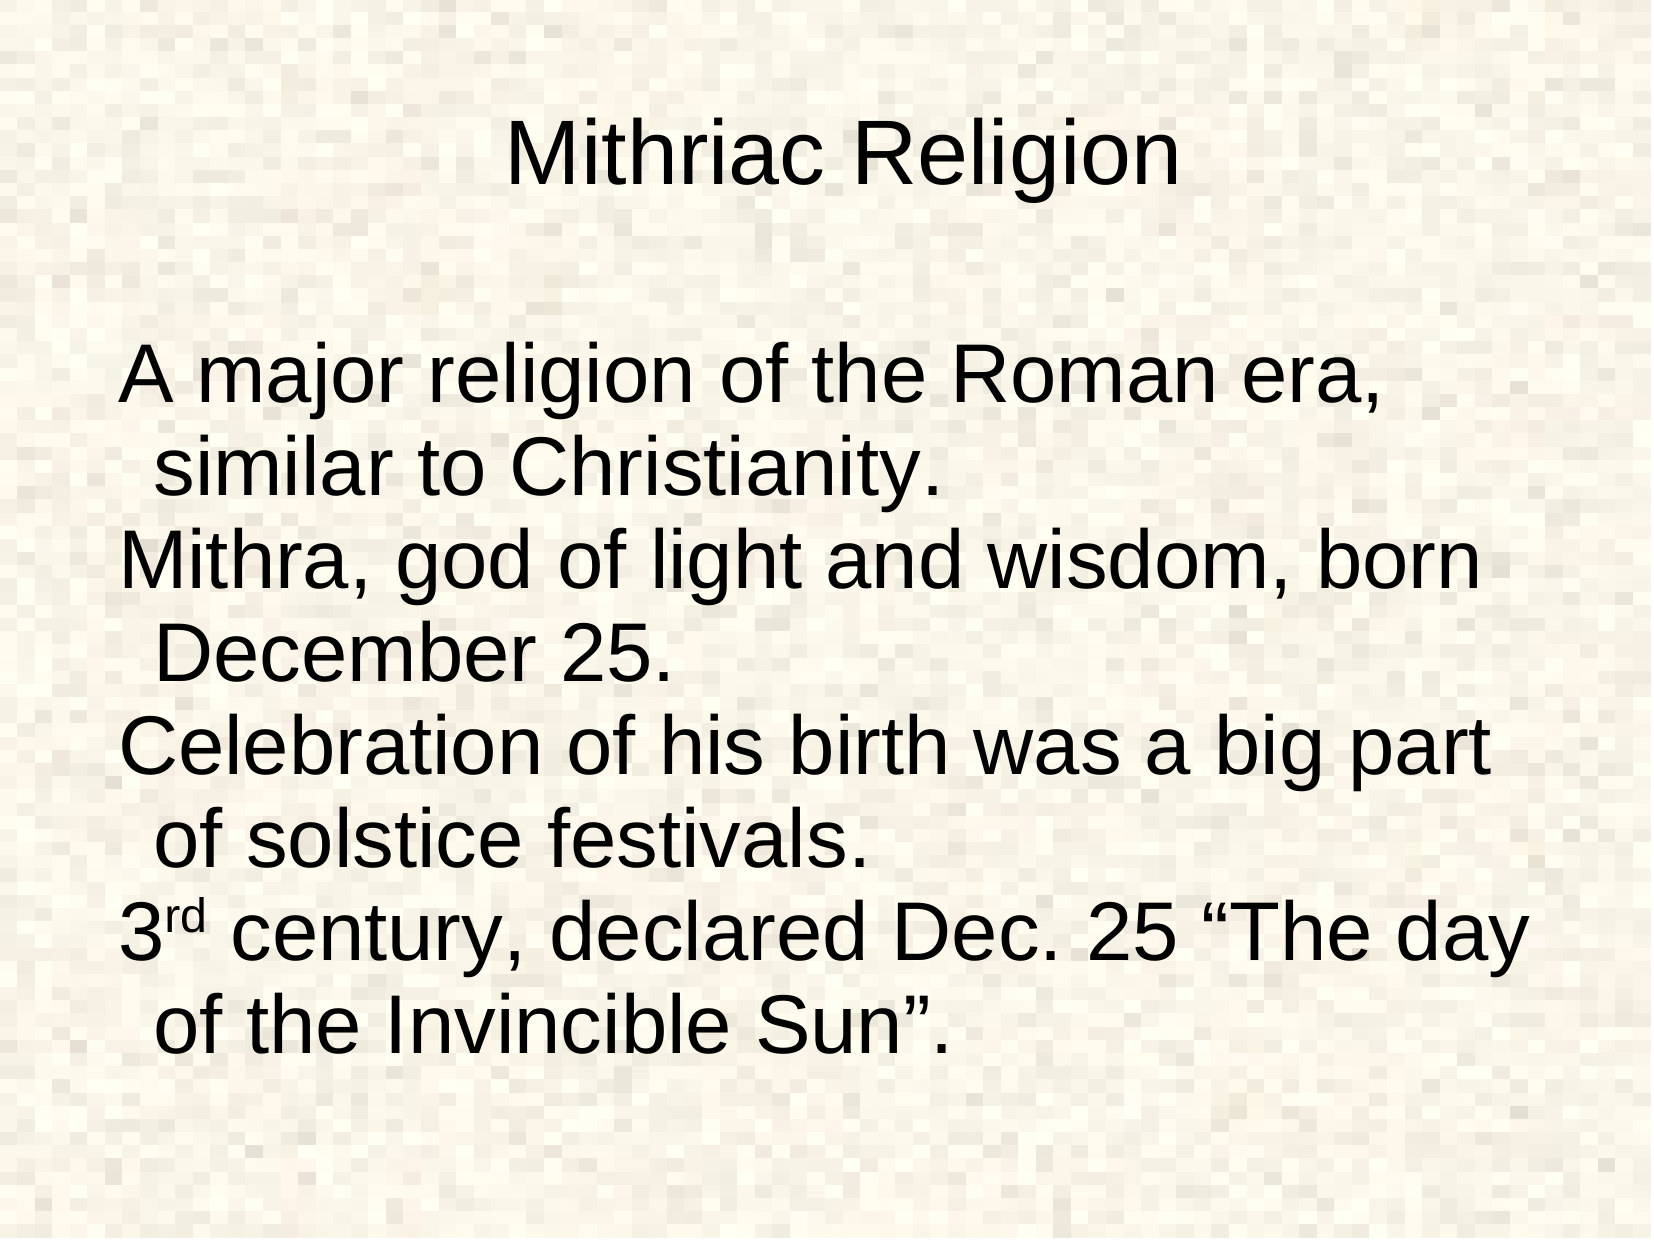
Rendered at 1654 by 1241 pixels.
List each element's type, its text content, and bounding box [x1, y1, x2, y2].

title Mithriac Religion [82, 49, 1571, 257]
picture [0, 0, 1651, 1238]
subtitle A major religion of the Roman era, similar to Christianity. Mithra, god of light and wisdom, born December 25. Celebration of his birth was a big part of solstice festivals. 3rd century, declared Dec. 25 “The day of the Invincible Sun”. [82, 290, 1571, 1109]
